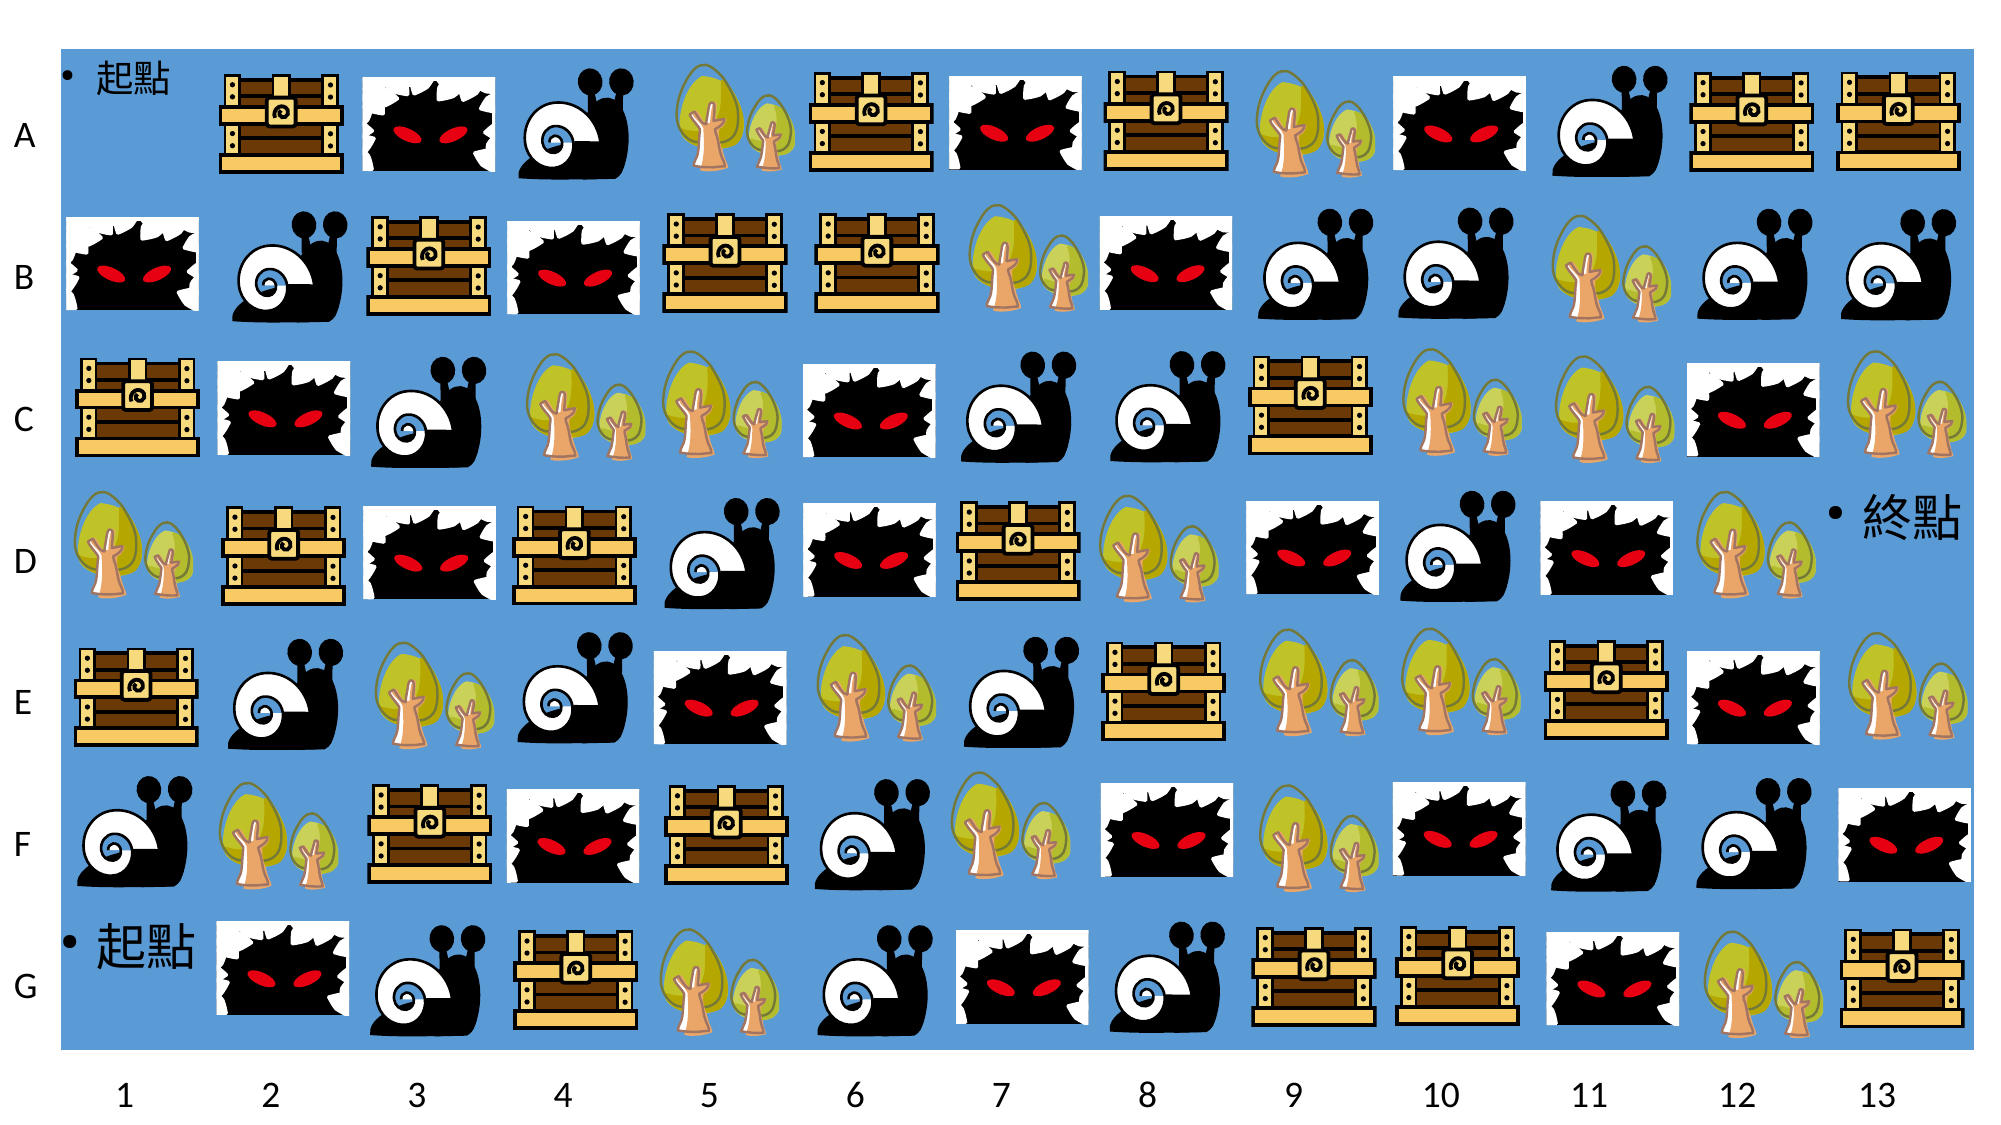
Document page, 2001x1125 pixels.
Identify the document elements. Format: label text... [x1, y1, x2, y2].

picture [1247, 355, 1373, 456]
table_cell [355, 478, 502, 621]
table_cell [1385, 335, 1532, 478]
table_cell [649, 478, 797, 621]
table_header [502, 49, 649, 192]
picture [1101, 641, 1227, 742]
picture [231, 211, 348, 323]
table_cell [1827, 335, 1974, 478]
table_cell [1532, 335, 1680, 478]
table_cell [1532, 907, 1680, 1050]
picture [960, 351, 1077, 463]
table_cell [944, 621, 1091, 764]
picture [370, 356, 487, 468]
table_cell [797, 907, 944, 1050]
table_cell [1827, 907, 1974, 1050]
picture [814, 213, 940, 314]
picture [1835, 71, 1961, 172]
text_box 1 2 3 4 5 6 7 8 9 10 11 12 13 [100, 1062, 1952, 1123]
table_header 起點 [61, 49, 208, 192]
picture [216, 921, 350, 1018]
table_cell [75, 192, 208, 335]
table_cell [797, 621, 944, 764]
picture [218, 781, 339, 891]
table_cell [797, 192, 944, 335]
picture [518, 68, 634, 180]
picture [1103, 70, 1229, 171]
picture [1398, 207, 1514, 319]
picture [1246, 501, 1379, 597]
picture [963, 636, 1080, 748]
table_header [1680, 49, 1827, 192]
table_header [1532, 49, 1680, 192]
picture [217, 361, 351, 458]
table_cell [649, 621, 797, 764]
table_cell [1091, 907, 1238, 1050]
picture [1546, 932, 1680, 1028]
table_cell [502, 764, 649, 907]
table_cell [649, 335, 797, 478]
table_cell [75, 478, 208, 621]
table_cell [1091, 764, 1238, 907]
table_cell [355, 335, 502, 478]
picture [803, 364, 936, 460]
table_cell [75, 335, 208, 478]
picture [1554, 355, 1675, 464]
table_cell [208, 907, 355, 1050]
picture [814, 779, 931, 891]
picture [950, 771, 1071, 880]
picture [1100, 783, 1234, 880]
picture [513, 930, 639, 1031]
picture [506, 789, 640, 886]
table_cell [944, 192, 1091, 335]
table_cell [1091, 192, 1238, 335]
table_cell [355, 621, 502, 764]
table_cell [1238, 192, 1385, 335]
table_header [1385, 49, 1532, 192]
table_cell [944, 335, 1091, 478]
table_cell [1532, 478, 1680, 621]
picture [816, 634, 937, 743]
table_cell [1091, 335, 1238, 478]
picture [1551, 214, 1672, 324]
picture [1395, 925, 1521, 1026]
picture [1099, 216, 1233, 313]
picture [664, 498, 780, 610]
picture [525, 353, 646, 462]
picture [1257, 208, 1374, 320]
picture [1703, 930, 1824, 1039]
picture [1109, 351, 1226, 463]
picture [662, 213, 788, 314]
table_header [1091, 49, 1238, 192]
picture [659, 928, 780, 1037]
picture [1697, 208, 1813, 320]
table_cell [944, 764, 1091, 907]
table_cell [208, 621, 355, 764]
picture [956, 930, 1089, 1027]
table_cell [1238, 335, 1385, 478]
table_cell [502, 907, 649, 1050]
picture [1687, 651, 1820, 747]
picture [1689, 72, 1815, 172]
table_cell [797, 335, 944, 478]
picture [363, 506, 496, 602]
picture [1258, 784, 1379, 893]
picture [517, 632, 633, 744]
table_cell [649, 192, 797, 335]
picture [1840, 209, 1957, 321]
table_cell [797, 478, 944, 621]
table_header [1827, 49, 1974, 192]
picture [1393, 76, 1526, 173]
table_cell [1238, 764, 1385, 907]
table_cell [1680, 192, 1827, 335]
picture [1392, 782, 1526, 879]
picture [1846, 350, 1967, 459]
picture [362, 77, 496, 174]
picture [66, 217, 199, 313]
picture [1400, 490, 1516, 602]
table_cell [502, 192, 649, 335]
text_box A B C D E F G [0, 112, 75, 1023]
picture [369, 925, 486, 1037]
picture [1401, 348, 1522, 457]
picture [1847, 632, 1968, 741]
picture [803, 503, 936, 600]
table_cell [208, 192, 355, 335]
picture [1109, 921, 1225, 1033]
table_cell [1238, 478, 1385, 621]
table_cell [208, 335, 355, 478]
picture [1550, 780, 1667, 892]
picture [1540, 501, 1673, 598]
picture [663, 785, 789, 885]
table_cell [208, 764, 355, 907]
picture [1258, 628, 1379, 737]
picture [73, 490, 194, 600]
picture [75, 357, 201, 458]
table_header [355, 49, 502, 192]
picture [221, 506, 347, 607]
picture [511, 505, 637, 606]
picture [661, 350, 782, 459]
picture [1098, 494, 1219, 604]
picture [374, 641, 495, 751]
picture [1687, 363, 1820, 459]
table_cell [208, 478, 355, 621]
table_cell [355, 907, 502, 1050]
table_cell [1827, 764, 1974, 907]
table_cell [1238, 621, 1385, 764]
table_cell [1091, 478, 1238, 621]
table_cell [75, 764, 208, 907]
table_cell [797, 764, 944, 907]
picture [1255, 69, 1376, 179]
table_cell [1680, 621, 1827, 764]
table_cell [1385, 478, 1532, 621]
picture [218, 74, 344, 174]
picture [1543, 639, 1669, 740]
table_header [1238, 49, 1385, 192]
table_cell [1532, 621, 1680, 764]
table_cell [1385, 621, 1532, 764]
picture [1400, 627, 1521, 736]
picture [1251, 926, 1377, 1027]
picture [1839, 928, 1965, 1029]
table_cell [1680, 335, 1827, 478]
table_cell [355, 192, 502, 335]
table_cell [649, 907, 797, 1050]
table_cell [944, 478, 1091, 621]
table_cell [1385, 192, 1532, 335]
table_cell [1827, 621, 1974, 764]
table_cell [502, 478, 649, 621]
table_header [797, 49, 944, 192]
picture [73, 647, 199, 748]
table_cell [1532, 192, 1680, 335]
picture [1838, 788, 1971, 884]
table_cell [1238, 907, 1385, 1050]
table_cell [1532, 764, 1680, 907]
picture [1696, 778, 1812, 890]
table_cell [649, 764, 797, 907]
table_header [649, 49, 797, 192]
picture [1552, 65, 1668, 177]
picture [76, 776, 193, 888]
table_cell [944, 907, 1091, 1050]
picture [507, 221, 640, 317]
table_cell [502, 335, 649, 478]
table_cell 起點 [61, 907, 208, 1050]
table_cell 終點 [1827, 478, 1974, 621]
picture [1695, 490, 1816, 600]
table_cell [1680, 764, 1827, 907]
table_cell [1680, 478, 1827, 621]
picture [968, 204, 1089, 313]
table_cell [1091, 621, 1238, 764]
table_cell [502, 621, 649, 764]
table_header [944, 49, 1091, 192]
picture [227, 638, 344, 750]
picture [367, 784, 493, 885]
picture [675, 63, 795, 173]
table_cell [75, 621, 208, 764]
picture [808, 71, 934, 172]
picture [949, 76, 1082, 172]
picture [955, 501, 1081, 602]
table_cell [1680, 907, 1827, 1050]
table_cell [1385, 764, 1532, 907]
picture [653, 651, 787, 747]
table_header [208, 49, 355, 192]
table_cell [355, 764, 502, 907]
picture [366, 216, 492, 317]
picture [817, 925, 933, 1037]
table_cell [1385, 907, 1532, 1050]
table_cell [1827, 192, 1974, 335]
